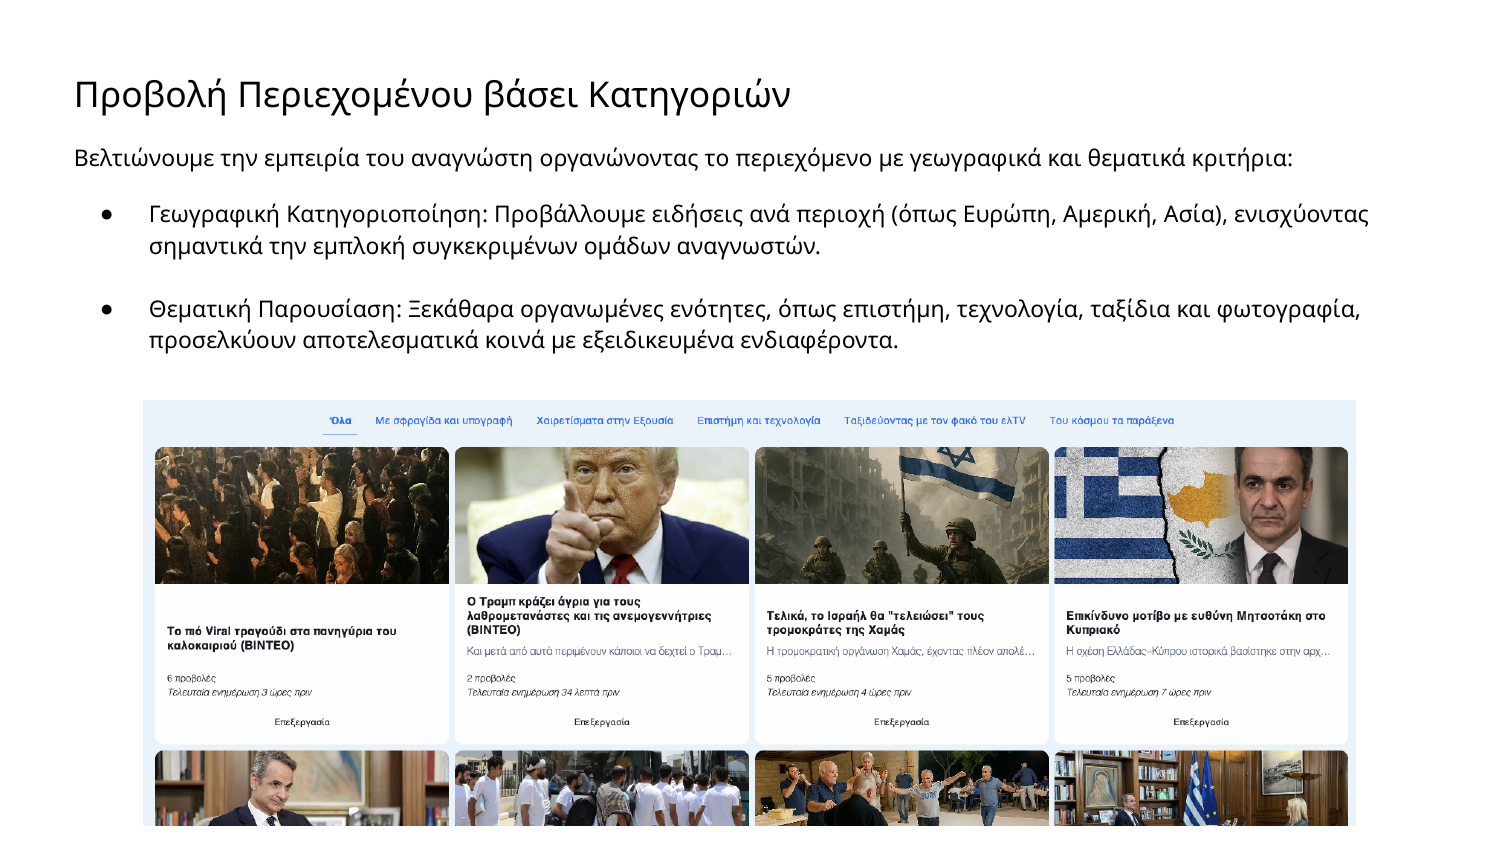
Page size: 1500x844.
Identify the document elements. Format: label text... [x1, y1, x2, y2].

picture [143, 400, 1356, 826]
text_box Προβολή Περιεχομένου βάσει Κατηγοριών Βελτιώνουμε την εμπειρία του αναγνώστη οργανώνοντας το περιεχόμενο με γεωγραφικά και θεματικά κριτήρια: Γεωγραφική Κατηγοριοποίηση: Προβάλλουμε ειδήσεις ανά περιοχή (όπως Ευρώπη, Αμερική, Ασία), ενισχύοντας σημαντικά την εμπλοκή συγκεκριμένων ομάδων αναγνωστών. Θεματική Παρουσίαση: Ξεκάθαρα οργανωμένες ενότητες, όπως επιστήμη, τεχνολογία, ταξίδια και φωτογραφία, προσελκύουν αποτελεσματικά κοινά με εξειδικευμένα ενδιαφέροντα. [58, 50, 1422, 401]
